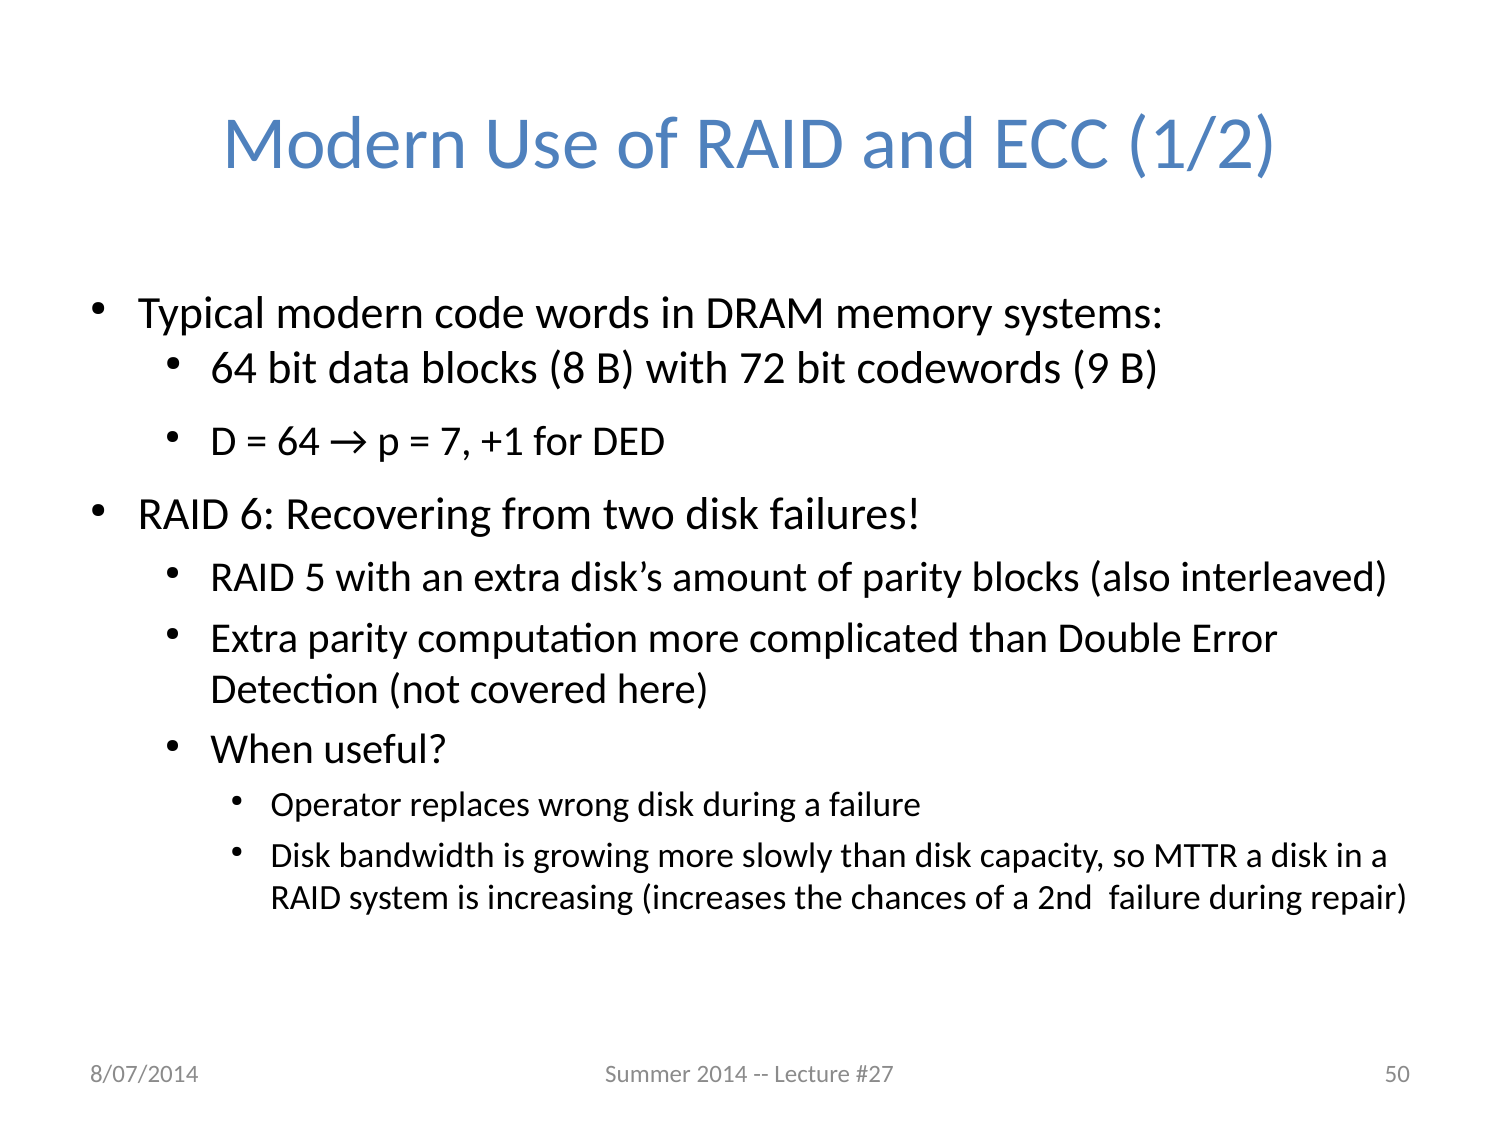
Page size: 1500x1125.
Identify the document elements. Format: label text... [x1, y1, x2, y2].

title Modern Use of RAID and ECC (1/2) [75, 45, 1425, 203]
slide_number <number> [1074, 1042, 1425, 1103]
slide_number 8/07/2014 [75, 1042, 425, 1103]
footer Summer 2014 -- Lecture #27 [512, 1042, 988, 1103]
list Typical modern code words in DRAM memory systems: 64 bit data blocks (8 B) with 72 bit codewords (9 B) D = 64 → p = 7, +1 for DED RAID 6: Recovering from two disk failures! RAID 5 with an extra disk’s amount of parity blocks (also interleaved) Extra parity computation more complicated than Double Error Detection (not covered here) When useful? Operator replaces wrong disk during a failure Disk bandwidth is growing more slowly than disk capacity, so MTTR a disk in a RAID system is increasing (increases the chances of a 2nd failure during repair) [75, 203, 1425, 1014]
